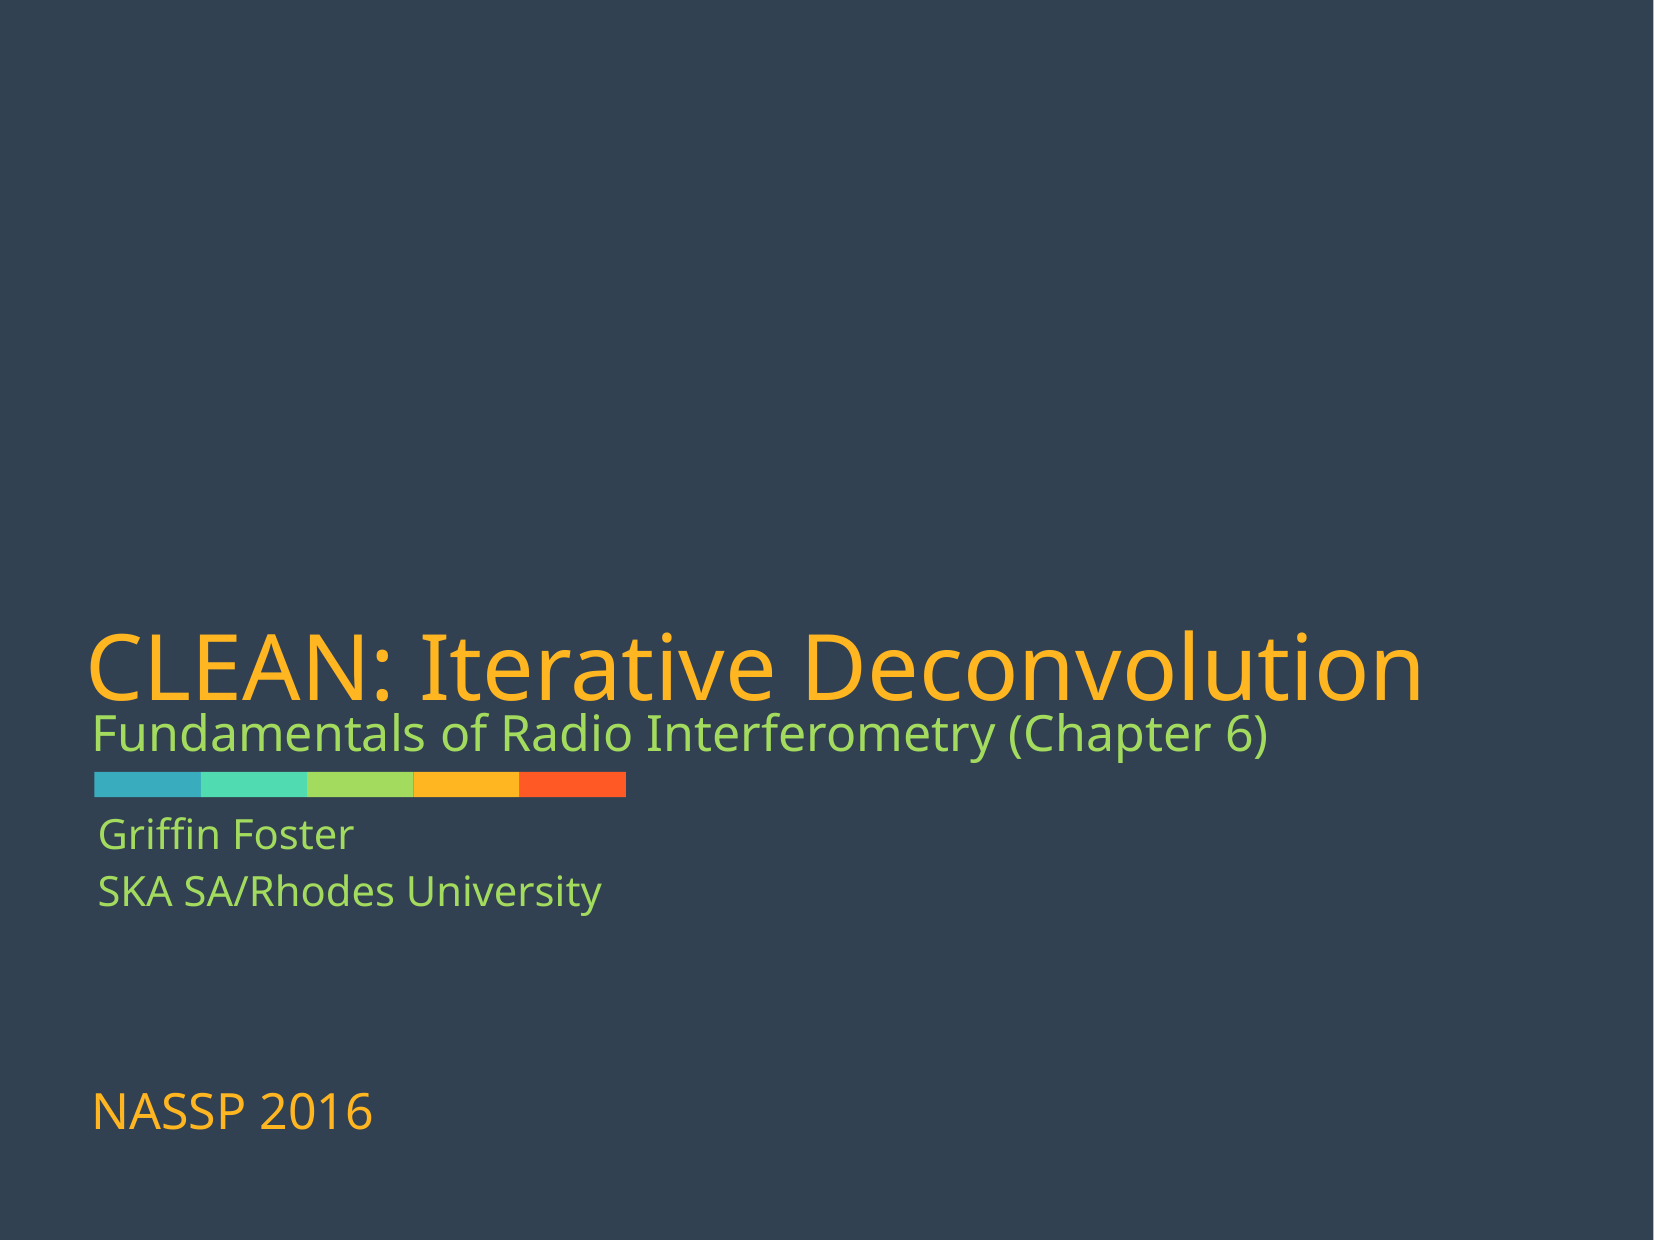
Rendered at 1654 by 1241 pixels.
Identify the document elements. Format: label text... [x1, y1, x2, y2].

text_box CLEAN: Iterative Deconvolution [70, 595, 1453, 721]
text_box NASSP 2016 [76, 1068, 987, 1145]
text_box Fundamentals of Radio Interferometry (Chapter 6) [76, 690, 1335, 767]
text_box Griffin Foster SKA SA/Rhodes University [82, 797, 650, 913]
text_box [94, 771, 626, 798]
